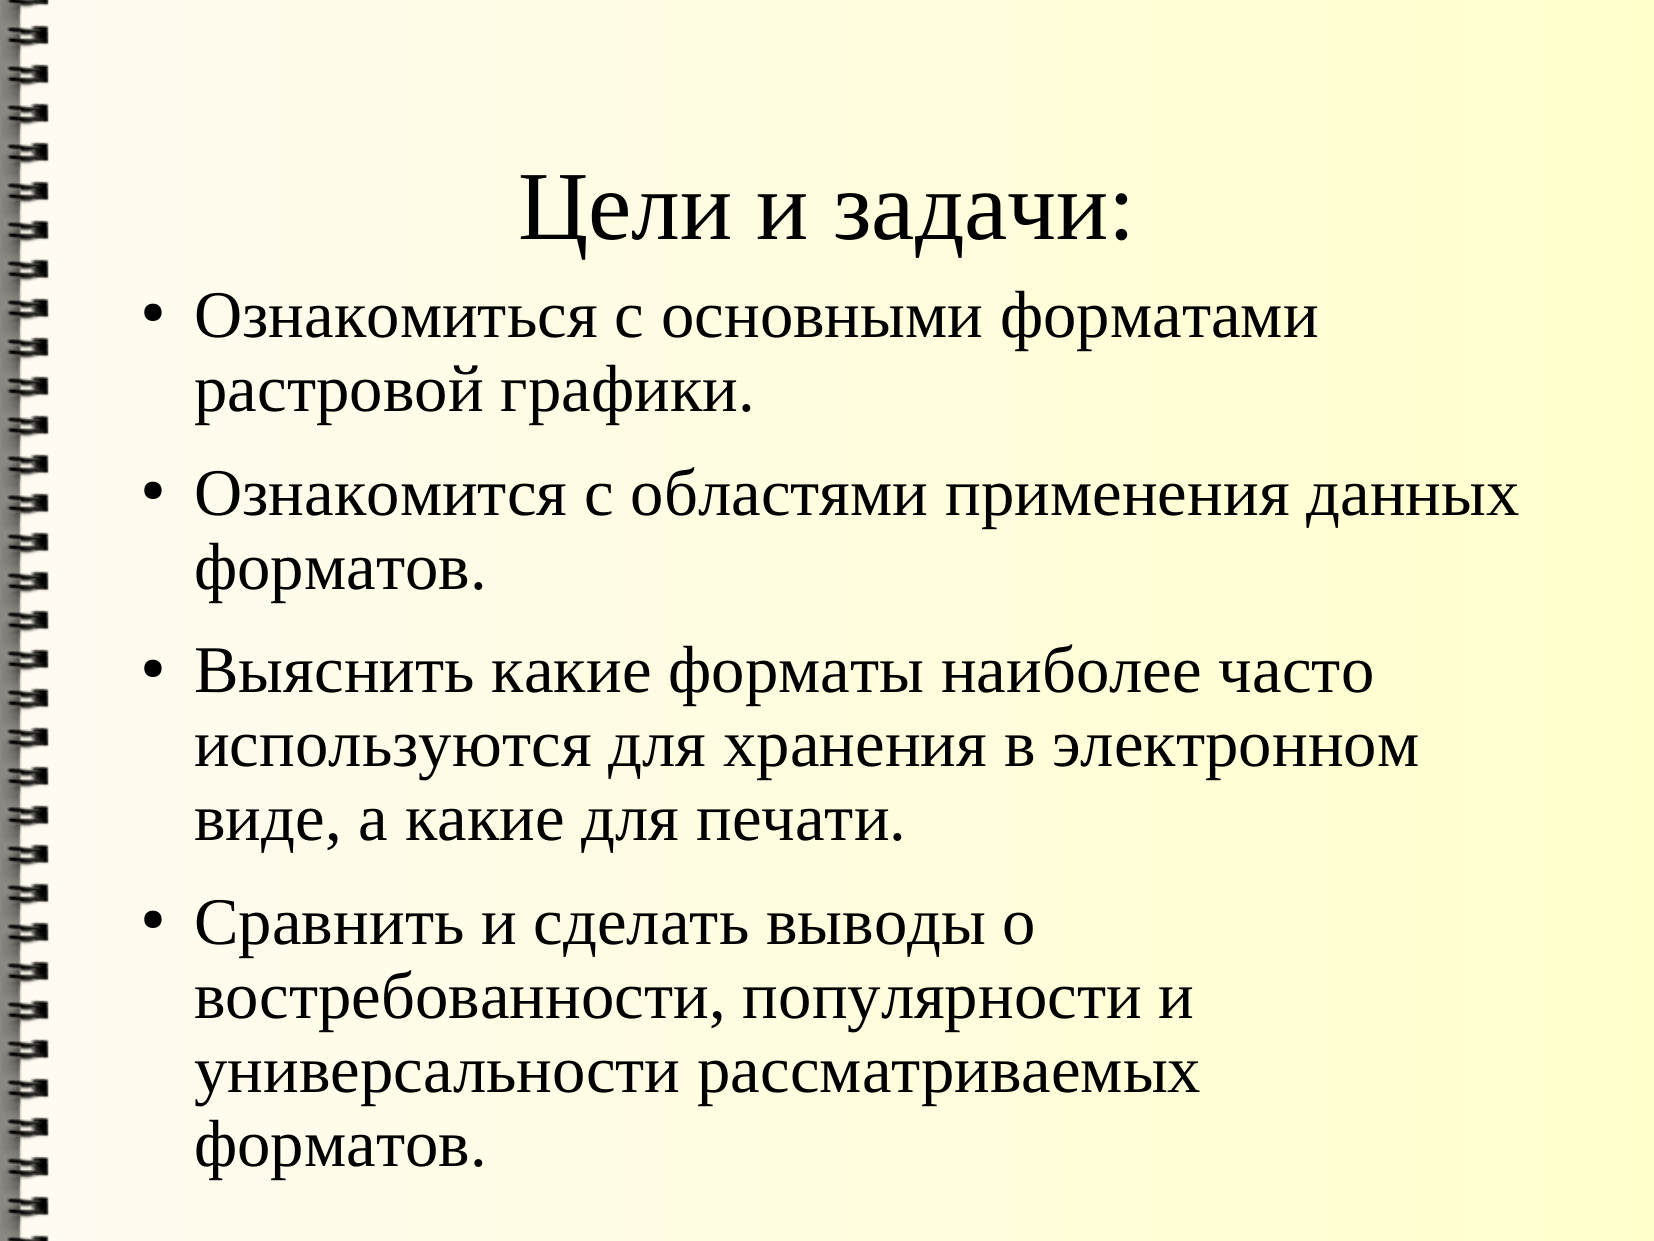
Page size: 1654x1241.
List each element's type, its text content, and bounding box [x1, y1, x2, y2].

picture [0, 0, 1654, 1241]
title Цели и задачи: [121, 102, 1534, 310]
list Ознакомиться с основными форматами растровой графики. Ознакомится с областями применения данных форматов. Выяснить какие форматы наиболее часто используются для хранения в электронном виде, а какие для печати. Сравнить и сделать выводы о востребованности, популярности и универсальности рассматриваемых форматов. [123, 277, 1536, 1182]
